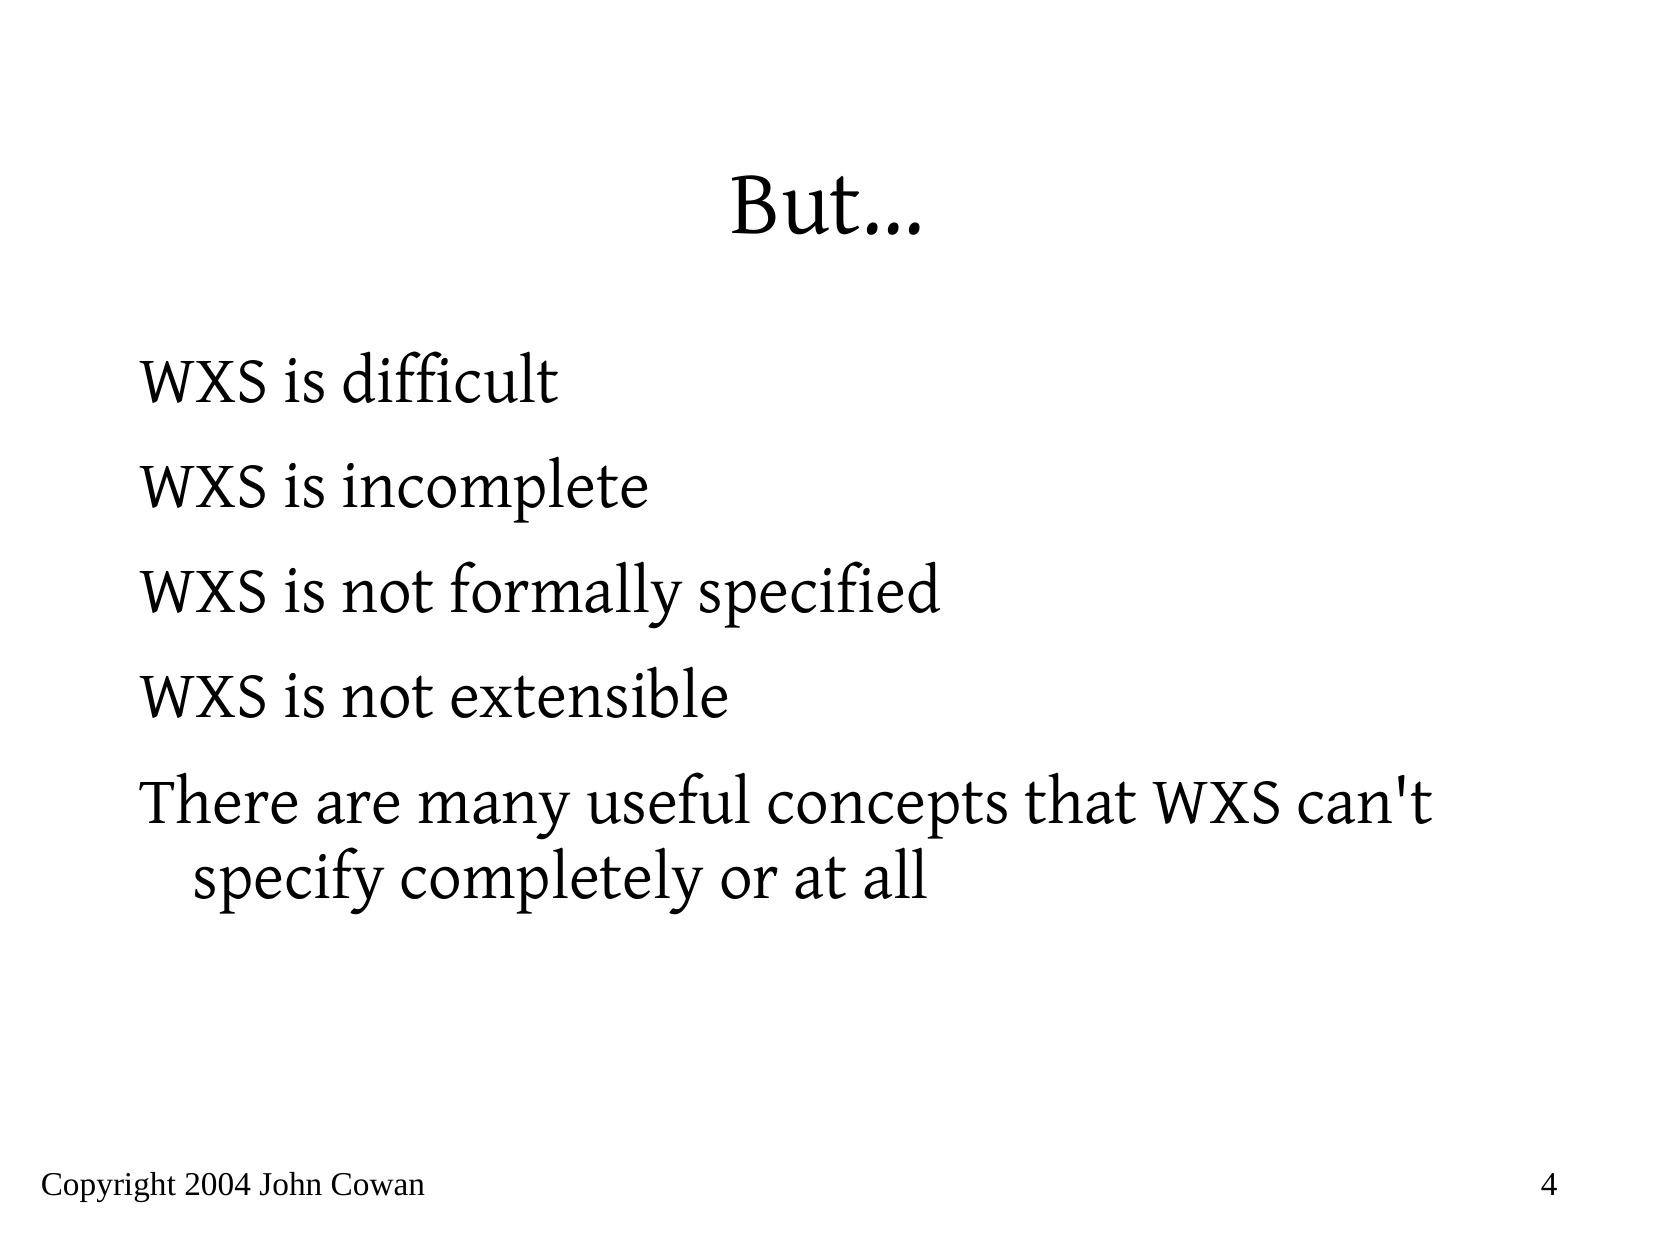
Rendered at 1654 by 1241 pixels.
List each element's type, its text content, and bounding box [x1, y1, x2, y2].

title But... [121, 102, 1534, 311]
list WXS is difficult WXS is incomplete WXS is not formally specified WXS is not extensible There are many useful concepts that WXS can't specify completely or at all [121, 344, 1534, 1127]
